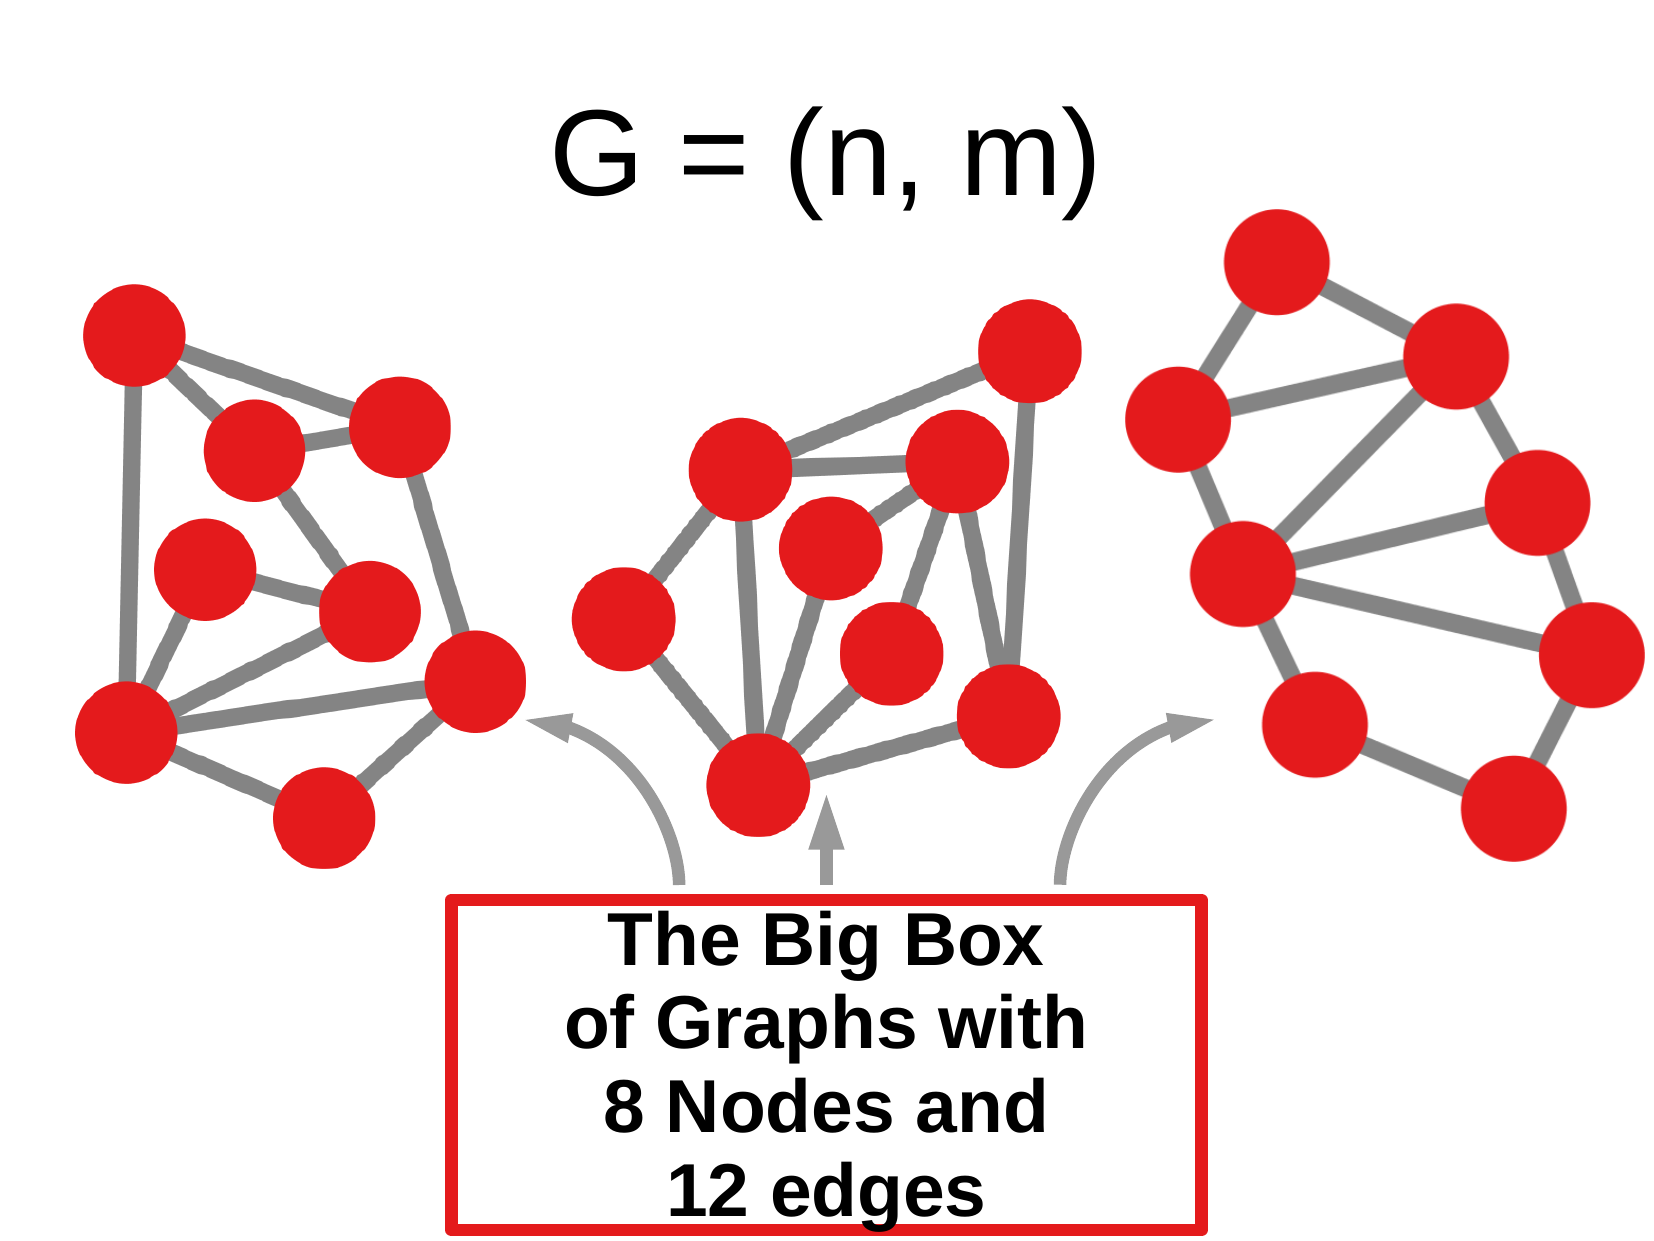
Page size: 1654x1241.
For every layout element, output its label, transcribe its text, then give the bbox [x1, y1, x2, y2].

title G = (n, m) [82, 49, 1571, 257]
picture [571, 299, 1082, 837]
picture [571, 736, 662, 837]
picture [75, 284, 526, 869]
picture [1125, 209, 1645, 862]
picture [1077, 825, 1082, 837]
text_box The Big Box of Graphs with 8 Nodes and 12 edges [451, 900, 1202, 1231]
